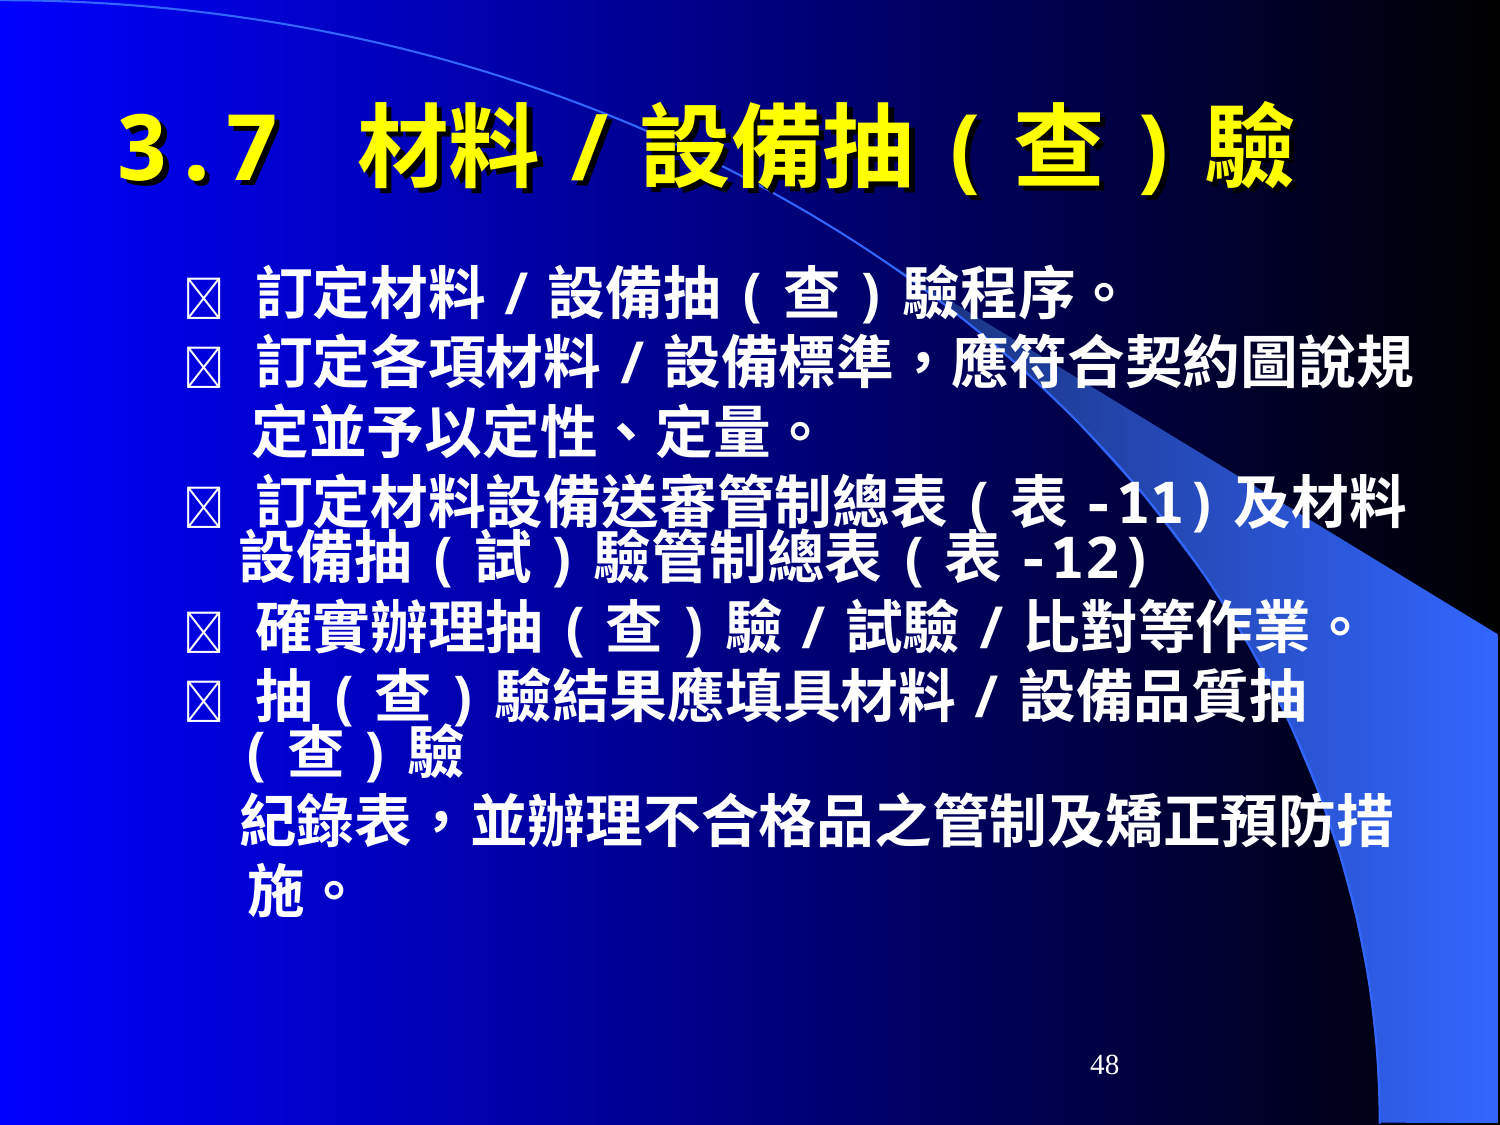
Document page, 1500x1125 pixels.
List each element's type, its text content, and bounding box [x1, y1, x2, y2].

list  訂定材料/設備抽(查)驗程序。  訂定各項材料/設備標準，應符合契約圖說規 定並予以定性、定量。  訂定材料設備送審管制總表(表-11)及材料設備抽(試)驗管制總表(表-12)  確實辦理抽(查)驗/試驗/比對等作業。  抽(查)驗結果應填具材料/設備品質抽(查)驗 紀錄表，並辦理不合格品之管制及矯正預防措 施。 [112, 262, 1476, 938]
text_box [1074, 1025, 1388, 1101]
title 3.7 材料/設備抽(查)驗 [99, 50, 1375, 238]
